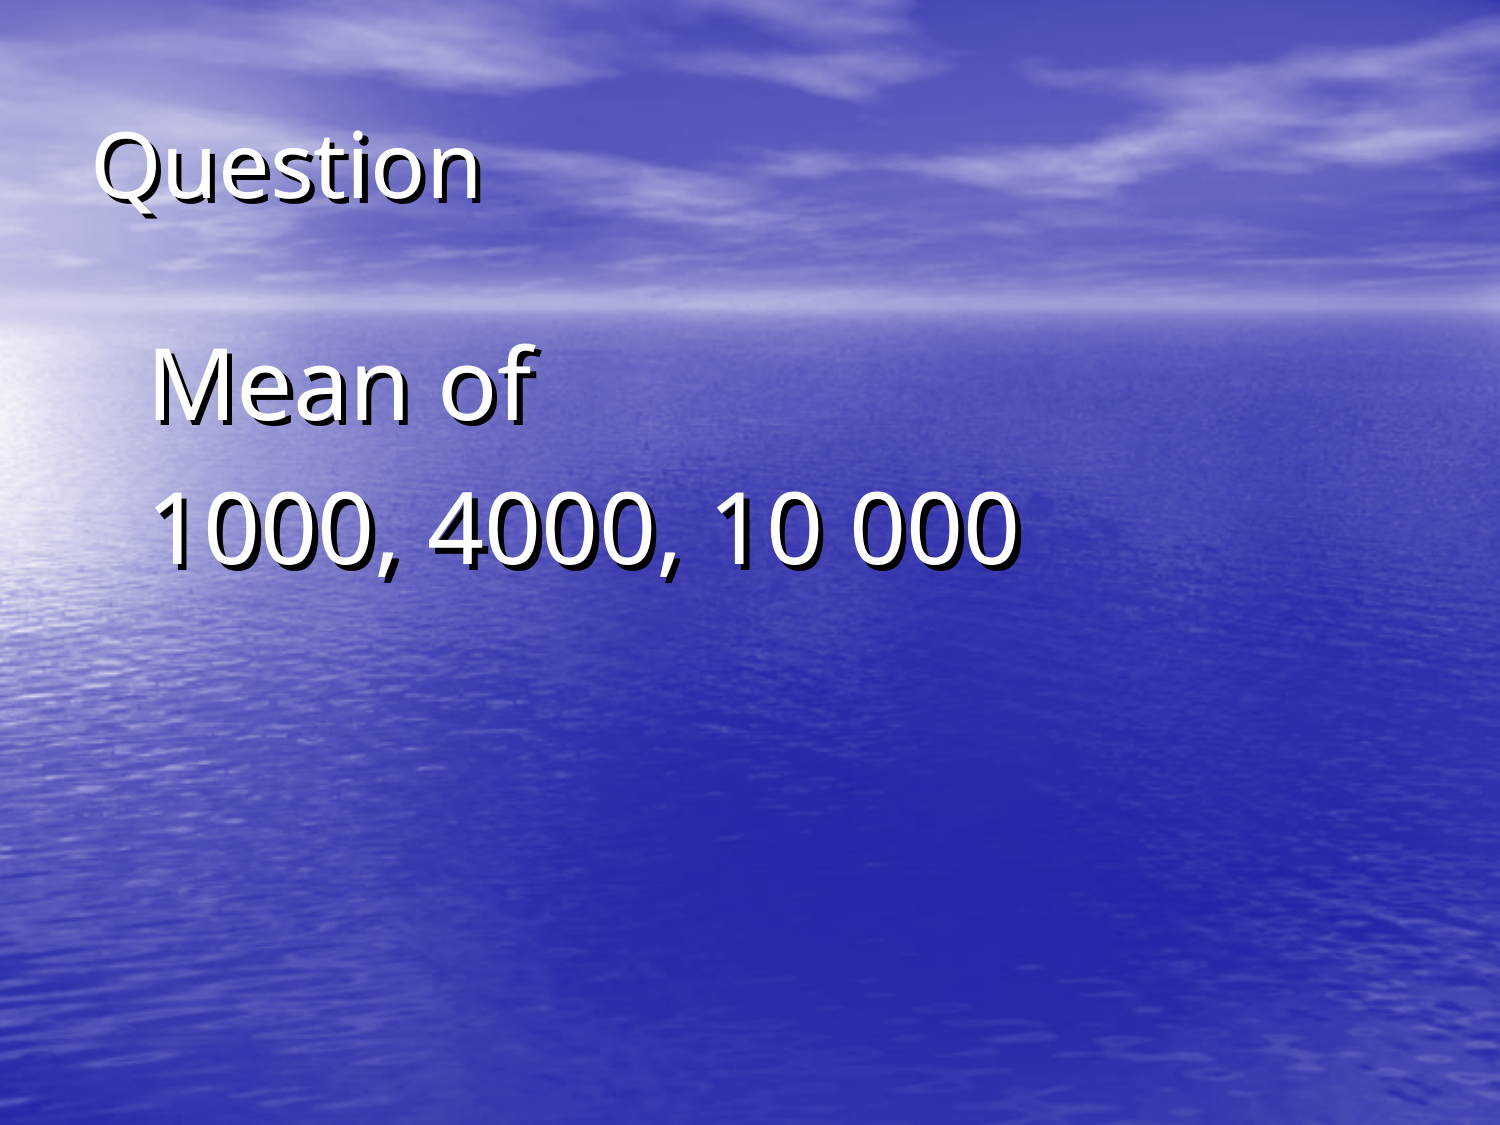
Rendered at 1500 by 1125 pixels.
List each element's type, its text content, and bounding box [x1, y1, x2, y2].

title Question [75, 47, 1426, 275]
picture [0, 0, 1500, 1125]
list Mean of 1000, 4000, 10 000 [75, 312, 1426, 988]
